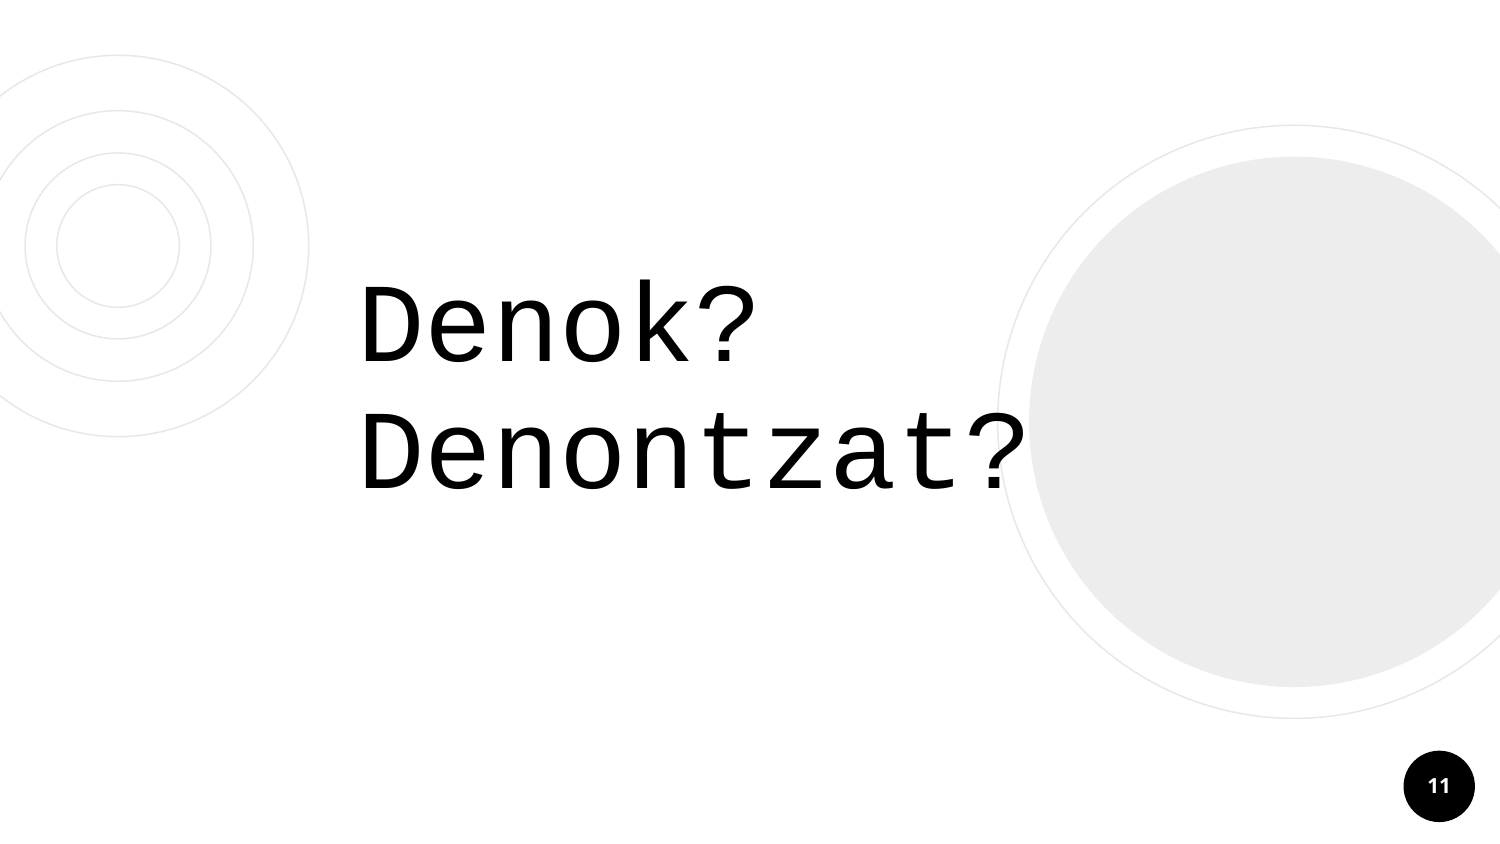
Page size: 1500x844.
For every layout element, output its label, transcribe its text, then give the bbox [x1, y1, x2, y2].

text_box Denok? Denontzat? [342, 259, 1111, 530]
text_box <zenbakia> [1403, 750, 1475, 823]
